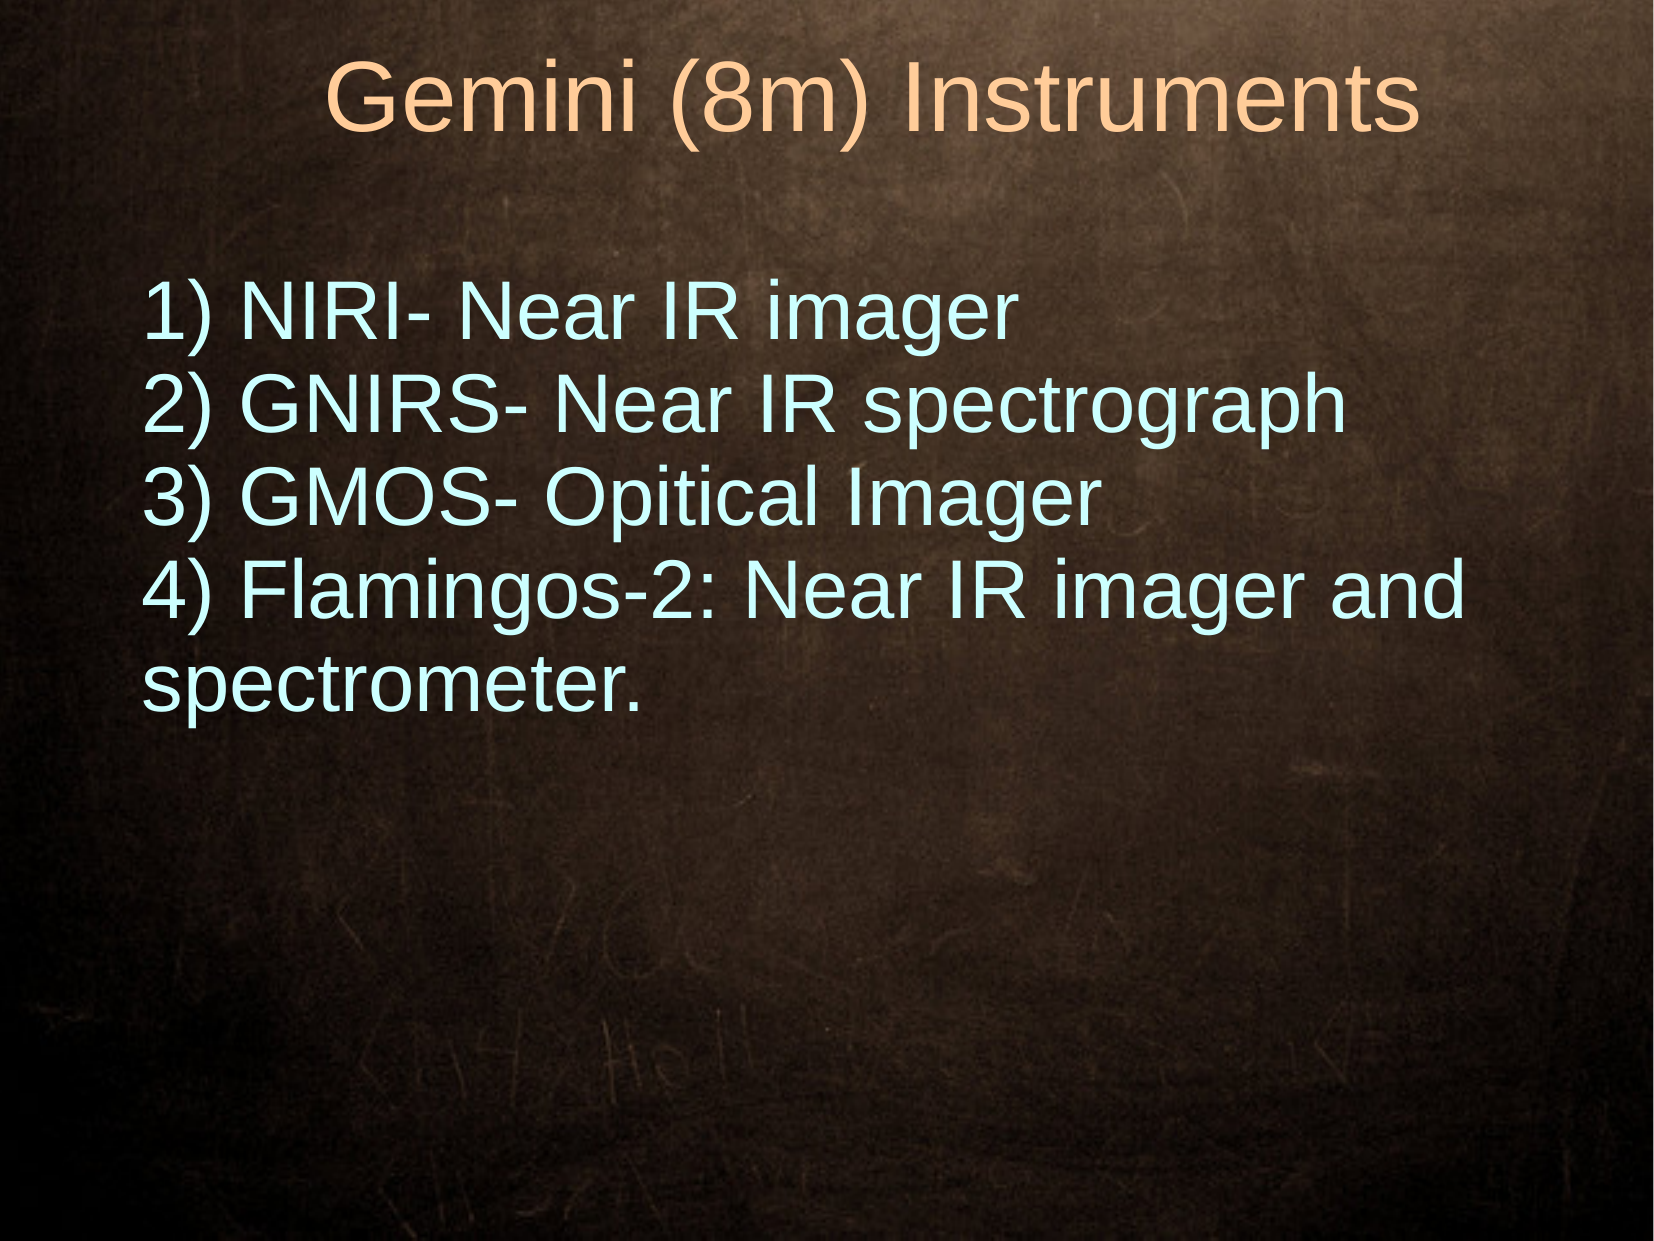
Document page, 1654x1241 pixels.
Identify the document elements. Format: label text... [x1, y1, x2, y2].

text_box Gemini (8m) Instruments 1) NIRI- Near IR imager 2) GNIRS- Near IR spectrograph 3) GMOS- Opitical Imager 4) Flamingos-2: Near IR imager and spectrometer. [126, 33, 1621, 737]
picture [0, 0, 1654, 1241]
